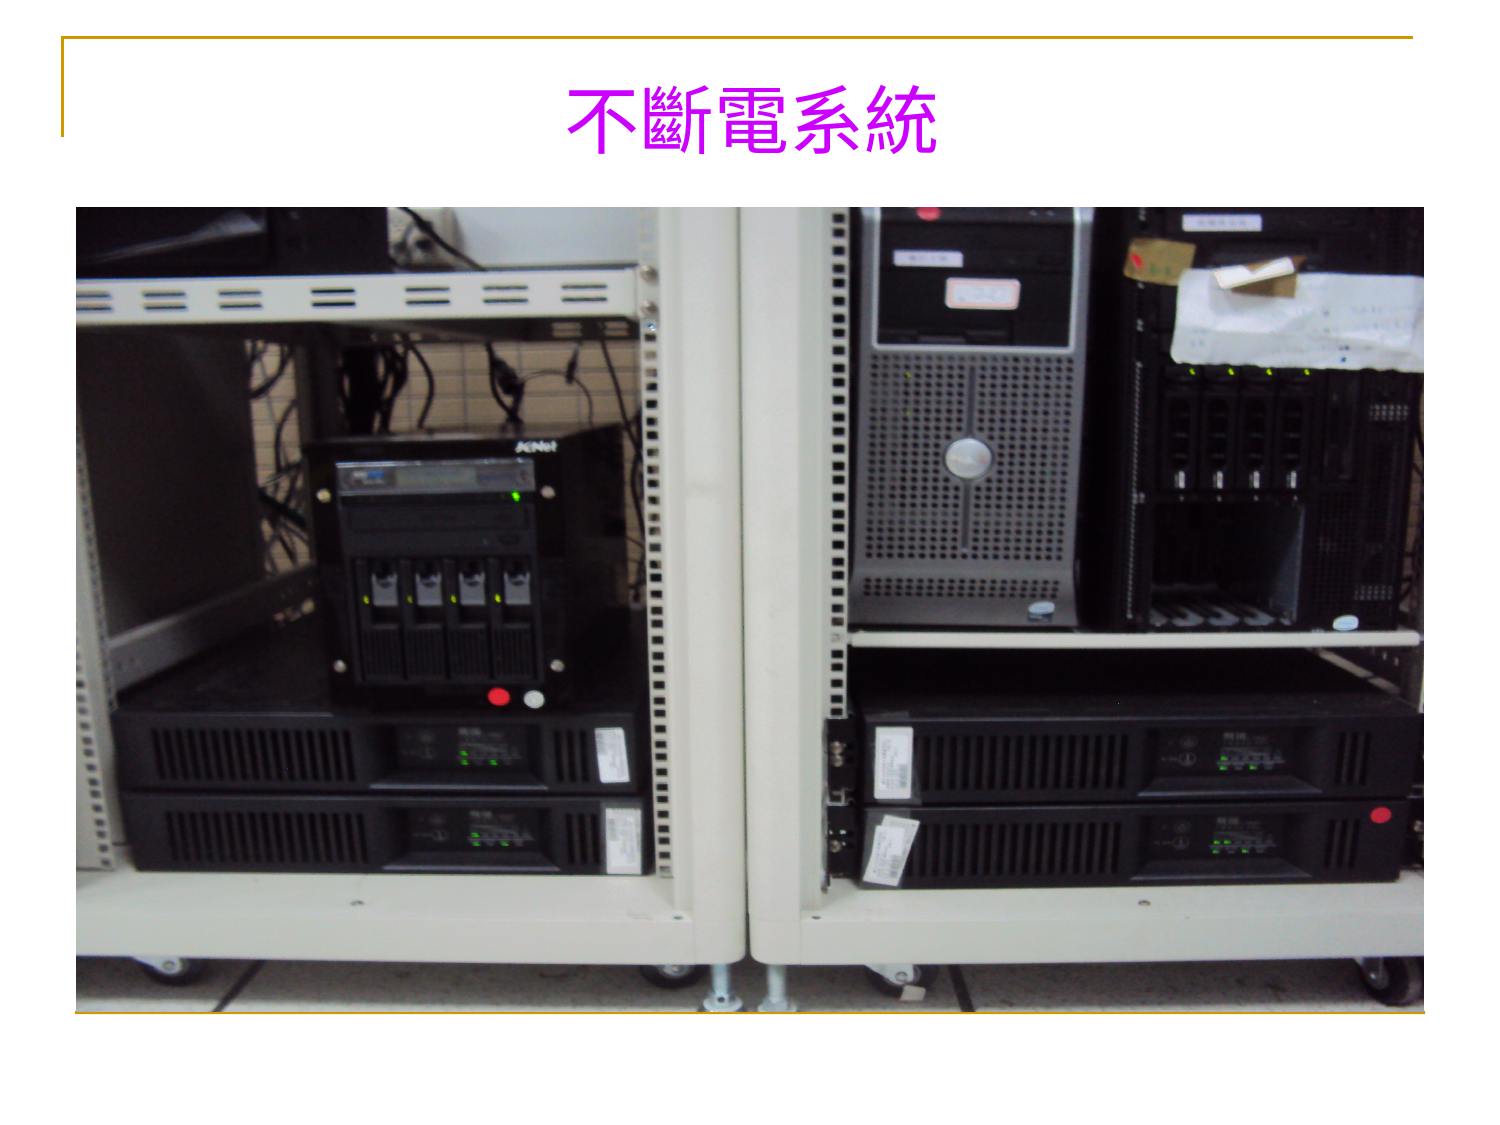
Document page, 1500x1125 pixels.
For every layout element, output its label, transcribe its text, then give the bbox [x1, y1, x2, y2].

picture [76, 208, 1424, 1012]
title 不斷電系統 [76, 66, 1427, 182]
